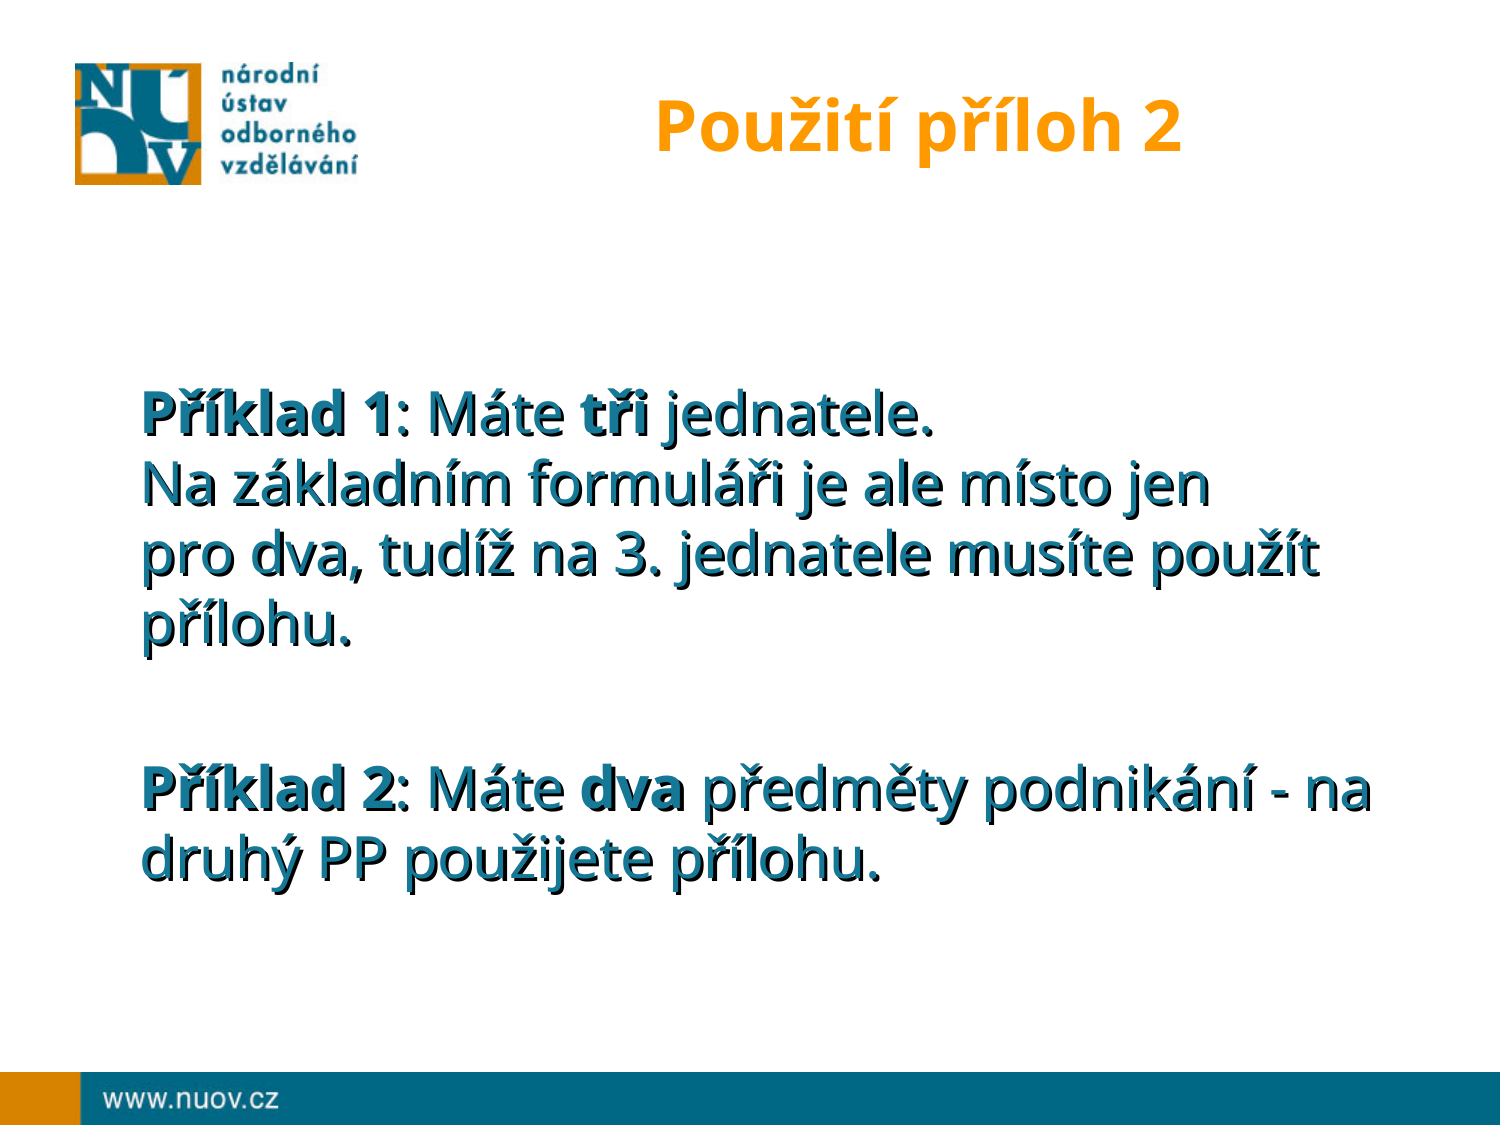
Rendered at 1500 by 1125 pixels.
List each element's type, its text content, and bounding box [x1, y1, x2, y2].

text_box Příklad 1: Máte tři jednatele. Na základním formuláři je ale místo jen pro dva, tudíž na 3. jednatele musíte použít přílohu. Příklad 2: Máte dva předměty podnikání - na druhý PP použijete přílohu. [125, 367, 1463, 898]
title Použití příloh 2 [412, 45, 1425, 201]
text_box [0, 1072, 1500, 1125]
text_box [75, 62, 358, 185]
